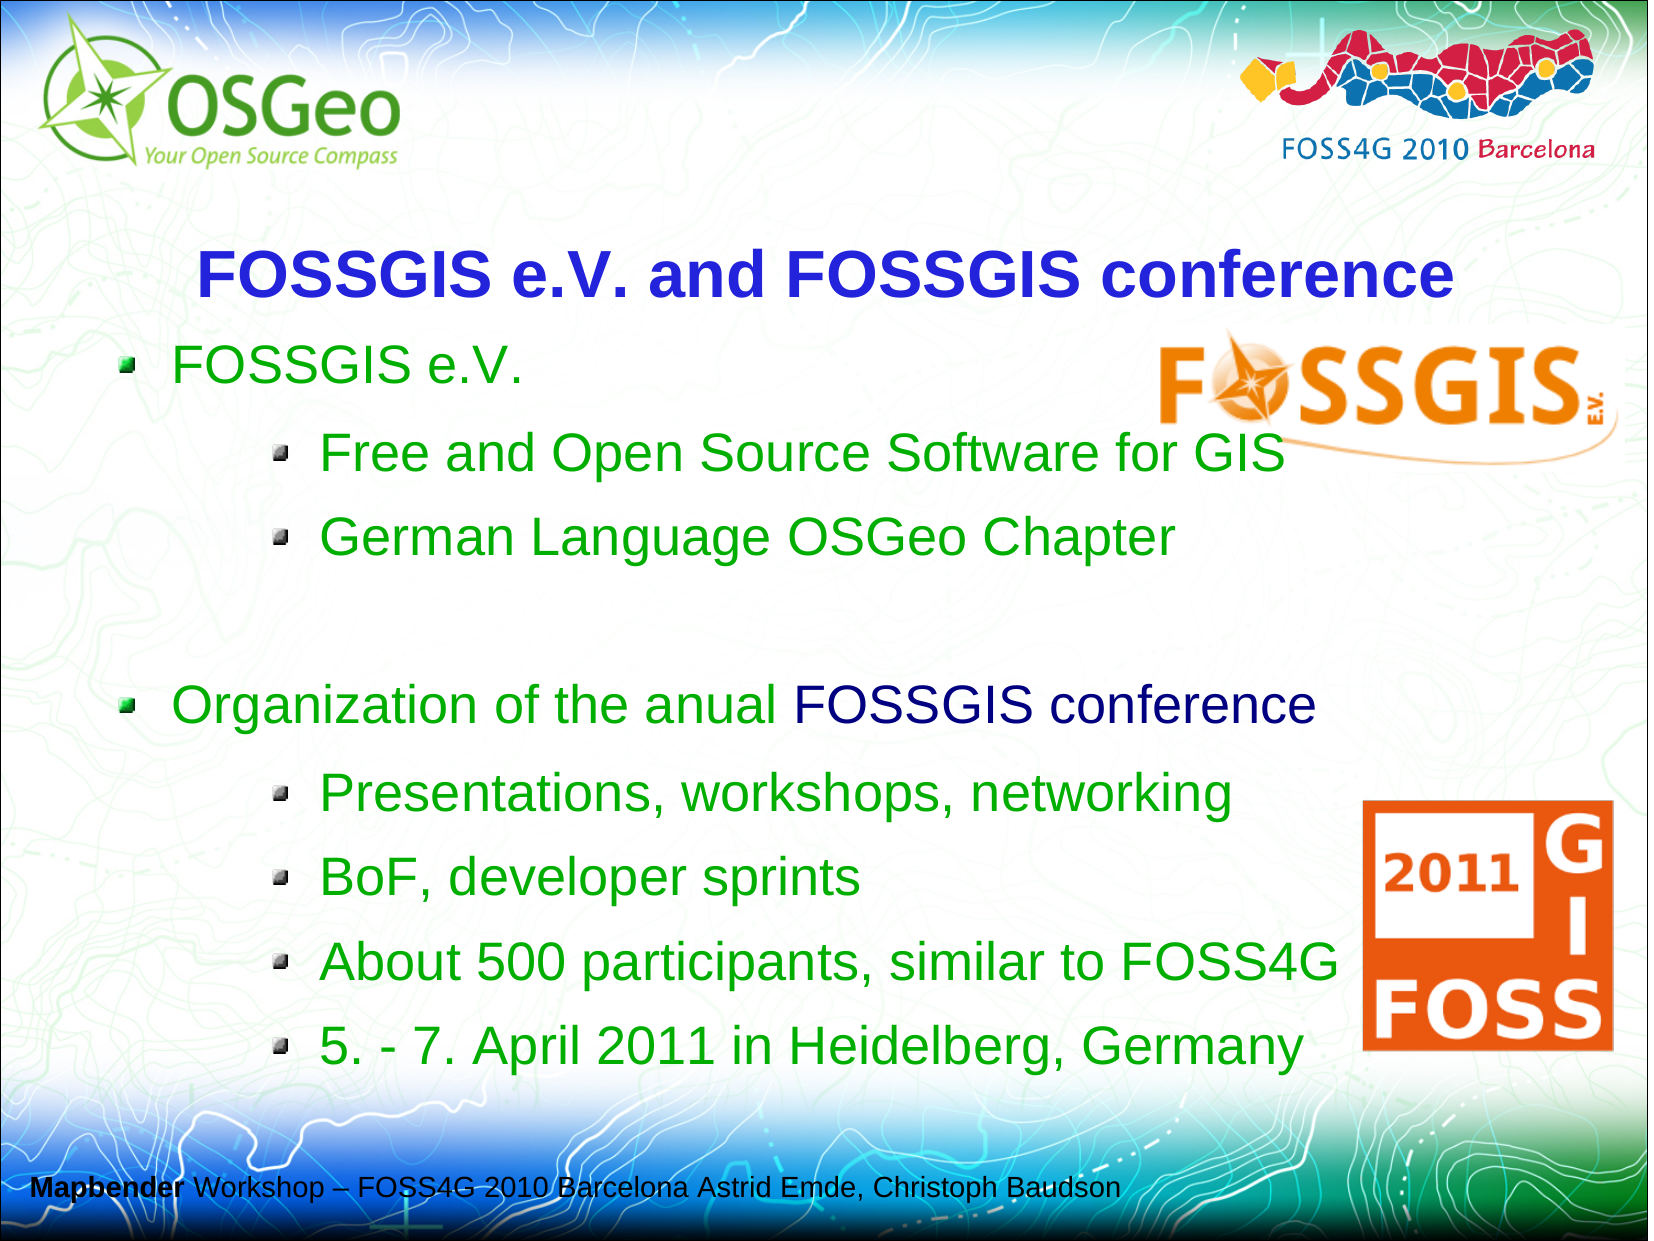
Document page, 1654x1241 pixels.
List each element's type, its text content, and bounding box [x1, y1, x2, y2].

title FOSSGIS e.V. and FOSSGIS conference [82, 208, 1571, 342]
picture [1, 1, 1647, 1240]
list FOSSGIS e.V. Free and Open Source Software for GIS German Language OSGeo Chapter Organization of the anual FOSSGIS conference Presentations, workshops, networking BoF, developer sprints About 500 participants, similar to FOSS4G 5. - 7. April 2011 in Heidelberg, Germany [83, 334, 1572, 1139]
